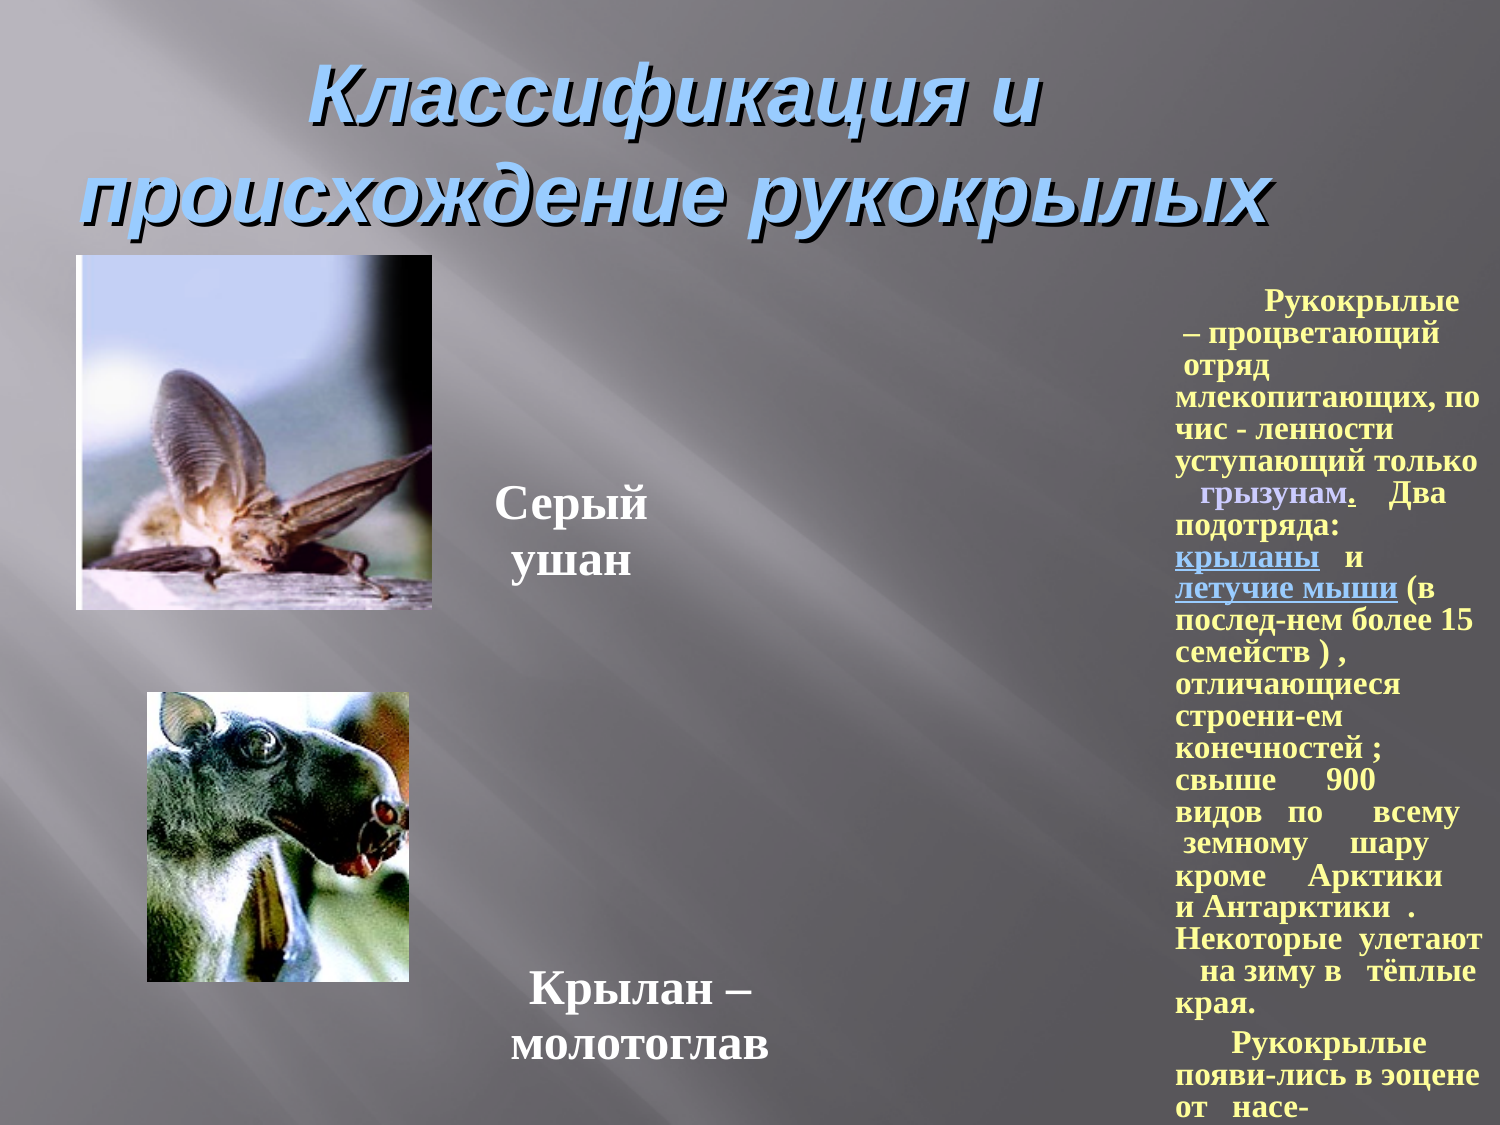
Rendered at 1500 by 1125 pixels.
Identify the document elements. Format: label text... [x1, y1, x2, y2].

title Классификация и происхождение рукокрылых [0, 31, 1351, 247]
list Рукокрылые – процветающий отряд млекопитающих, по чис - ленности уступающий только грызунам. Два подотряда: крыланы и летучие мыши (в послед-нем более 15 семейств ) , отличающиеся строени-ем конечностей ; свыше 900 видов по всему земному шару кроме Арктики и Антарктики . Некоторые улетают на зиму в тёплые края. Рукокрылые появи-лись в эоцене от насе-комоядных, обладавших способностью к плани-рующему полёту. [980, 278, 1500, 1094]
picture [147, 692, 409, 982]
text_box Серый ушан [442, 467, 700, 594]
picture [76, 255, 432, 610]
text_box Крылан – молотоглав [495, 952, 785, 1079]
